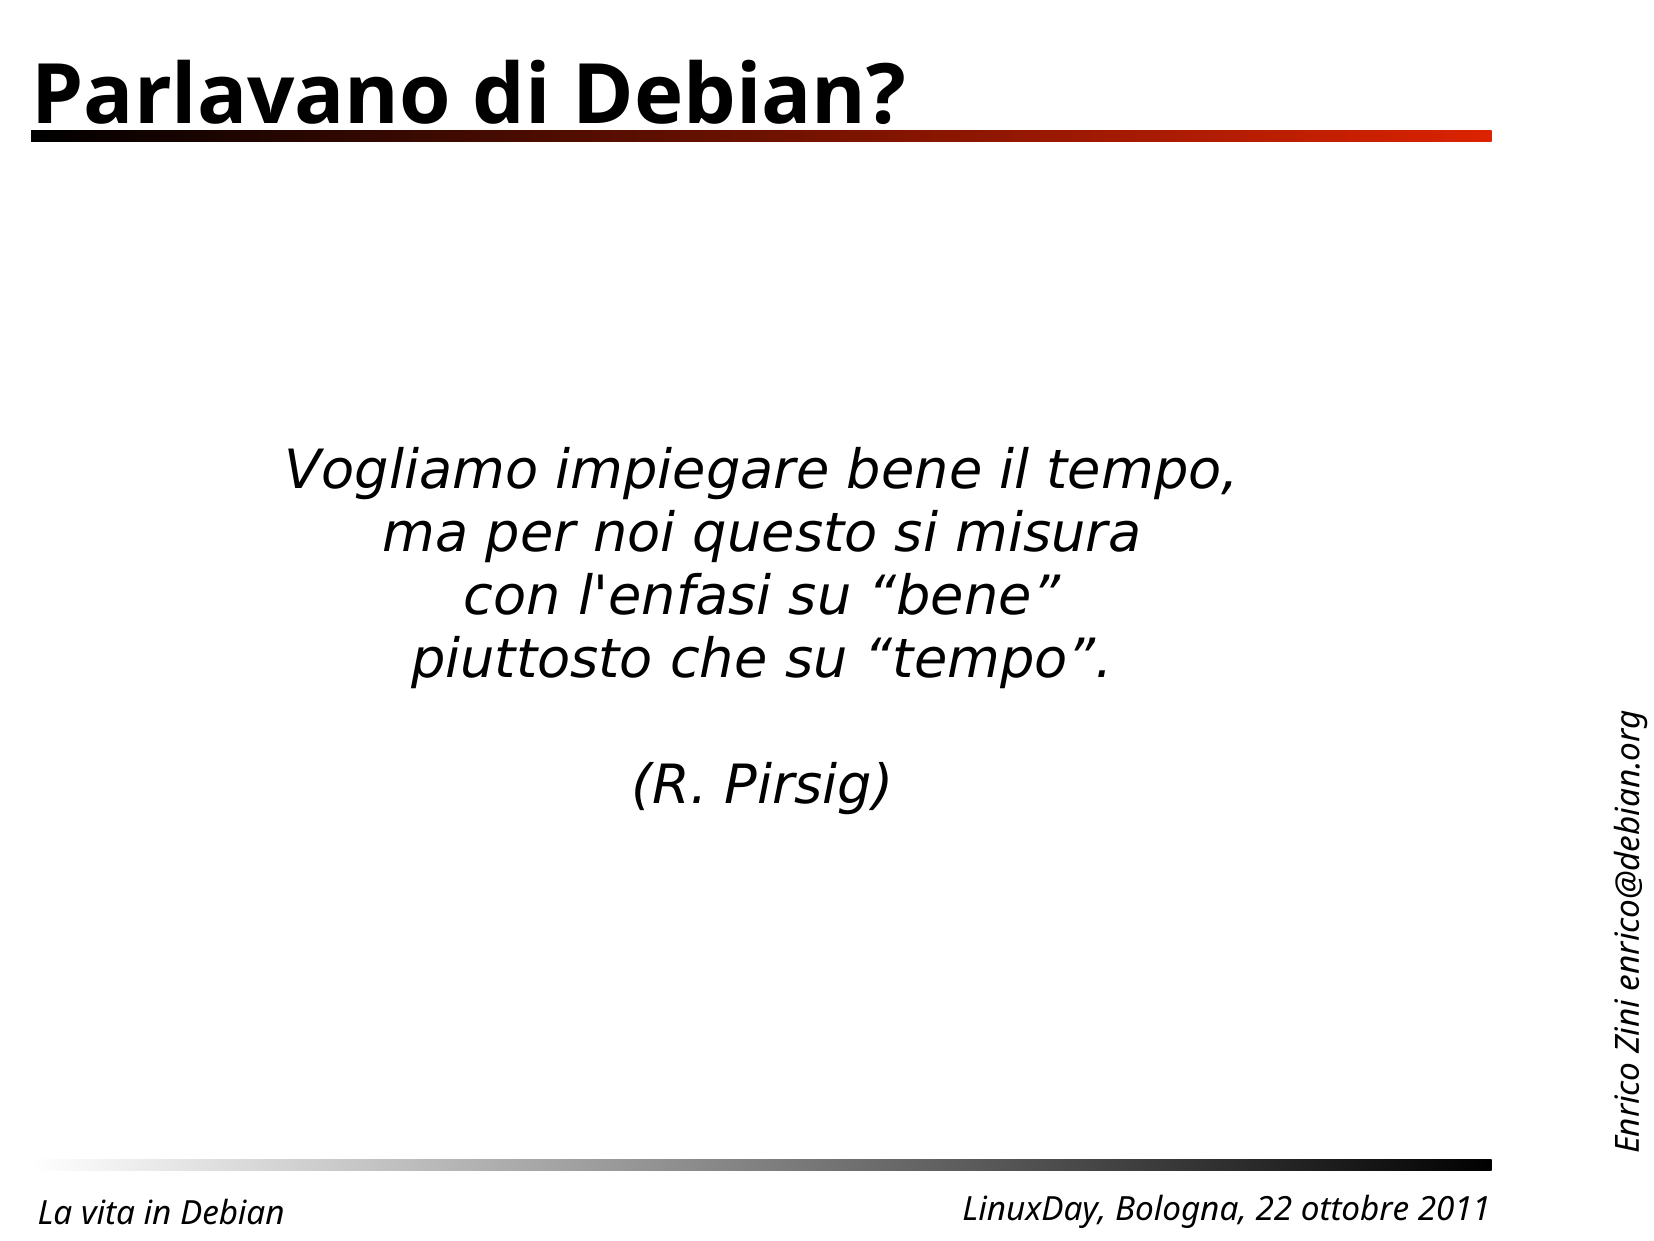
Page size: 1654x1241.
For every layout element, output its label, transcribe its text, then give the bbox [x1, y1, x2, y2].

text_box Parlavano di Debian? [31, 34, 1438, 168]
text_box Vogliamo impiegare bene il tempo, ma per noi questo si misura con l'enfasi su “bene” piuttosto che su “tempo”. (R. Pirsig) [30, 312, 1495, 817]
